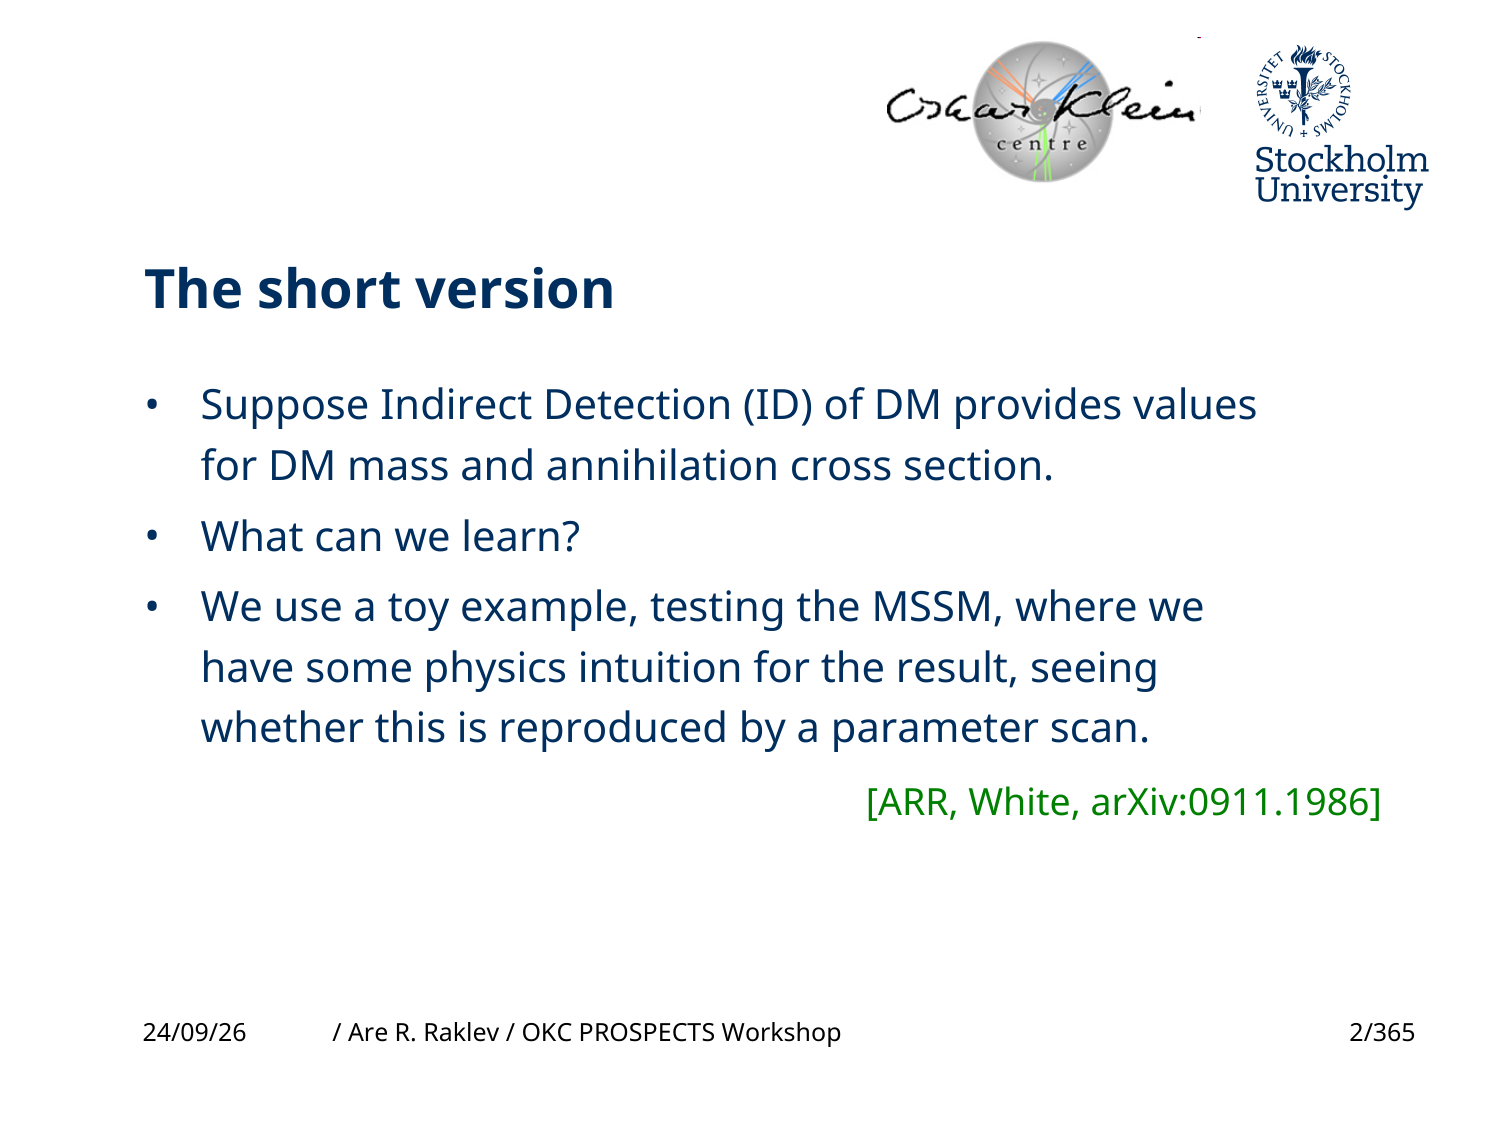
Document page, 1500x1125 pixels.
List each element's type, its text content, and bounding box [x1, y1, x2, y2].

title The short version [129, 245, 1254, 360]
picture [1255, 44, 1445, 211]
picture [887, 37, 1201, 189]
text_box [ARR, White, arXiv:0911.1986] [851, 770, 1398, 831]
list Suppose Indirect Detection (ID) of DM provides values for DM mass and annihilation cross section. What can we learn? We use a toy example, testing the MSSM, where we have some physics intuition for the result, seeing whether this is reproduced by a parameter scan. [129, 360, 1313, 935]
